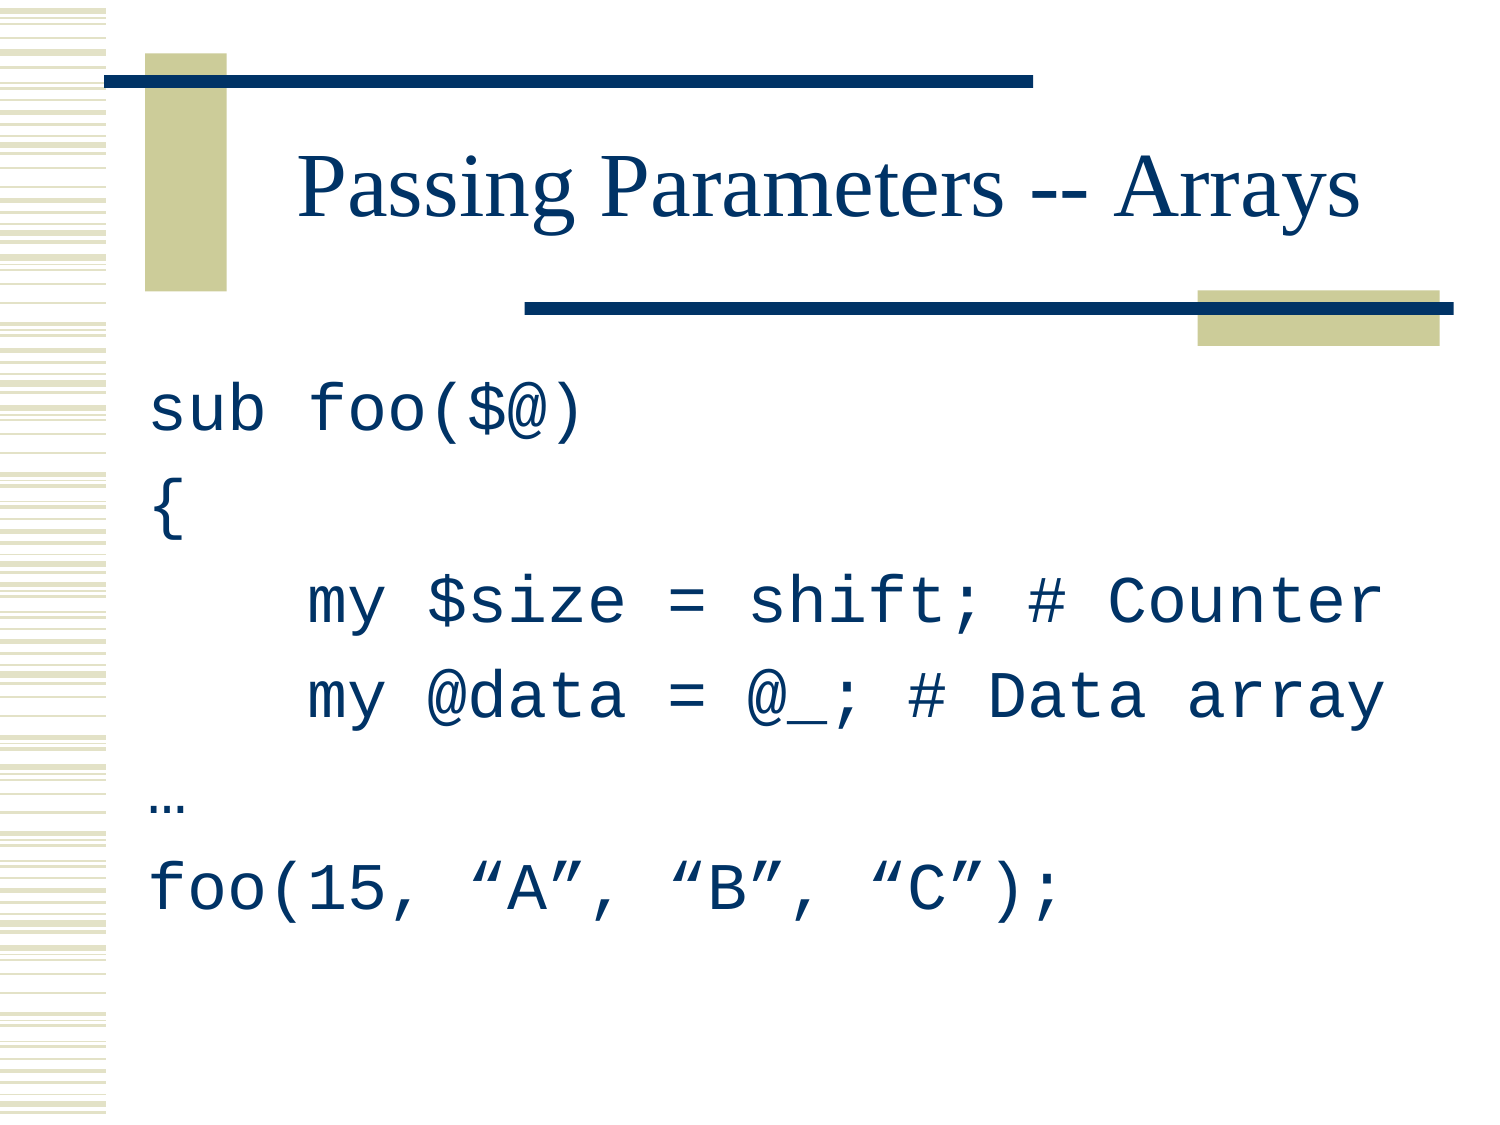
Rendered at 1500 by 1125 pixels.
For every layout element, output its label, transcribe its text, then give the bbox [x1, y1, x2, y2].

title Passing Parameters -- Arrays [225, 99, 1436, 288]
list sub foo($@) { my $size = shift; # Counter my @data = @_; # Data array … foo(15, “A”, “B”, “C”); [132, 363, 1439, 1000]
